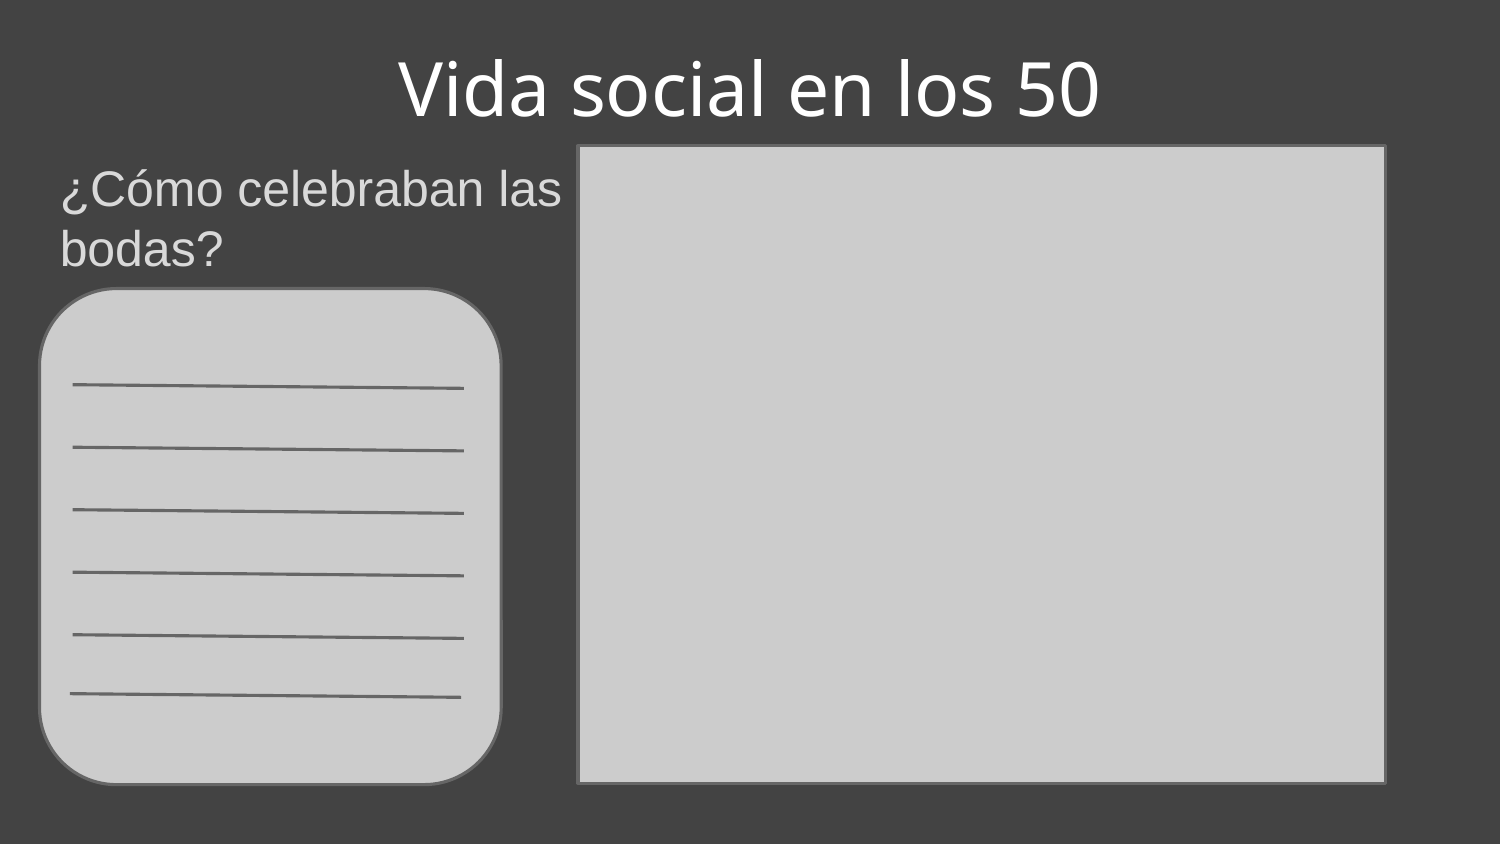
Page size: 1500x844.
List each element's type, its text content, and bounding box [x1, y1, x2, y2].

text_box [39, 288, 502, 785]
text_box [577, 145, 1386, 784]
text_box ¿Cómo celebraban las bodas? [44, 114, 588, 318]
text_box Vida social en los 50 [58, 26, 1442, 130]
